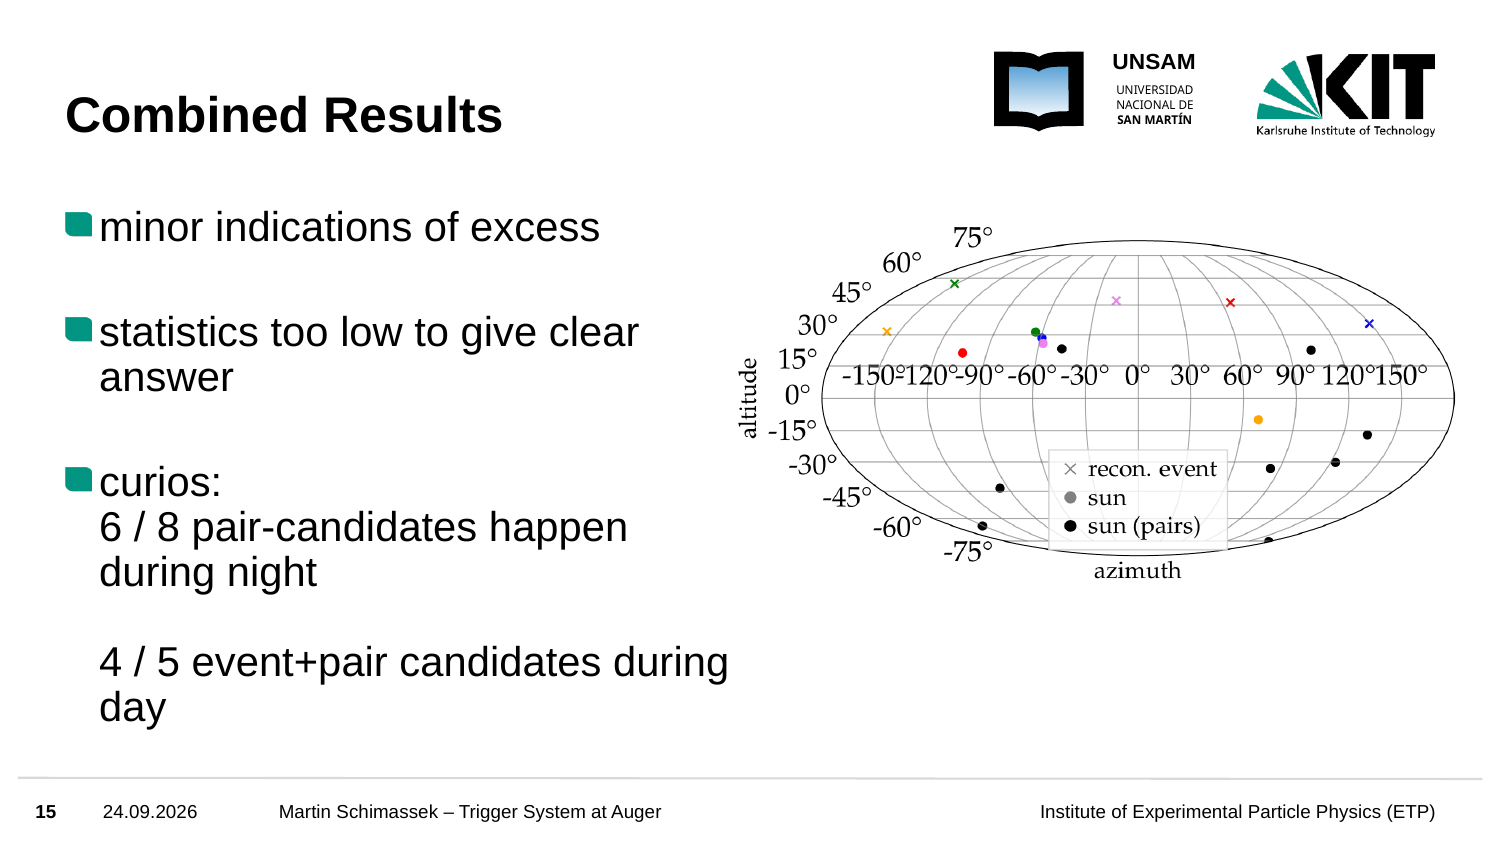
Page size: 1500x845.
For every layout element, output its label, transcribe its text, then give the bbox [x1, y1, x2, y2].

list minor indications of excess statistics too low to give clear answer curios: 6 / 8 pair-candidates happen during night 4 / 5 event+pair candidates during day [65, 205, 736, 740]
slide_number <number> [35, 778, 89, 844]
picture [1257, 54, 1435, 137]
title Combined Results [64, 48, 1192, 144]
slide_number 01.11.2021 [102, 778, 272, 844]
picture [724, 205, 1486, 590]
